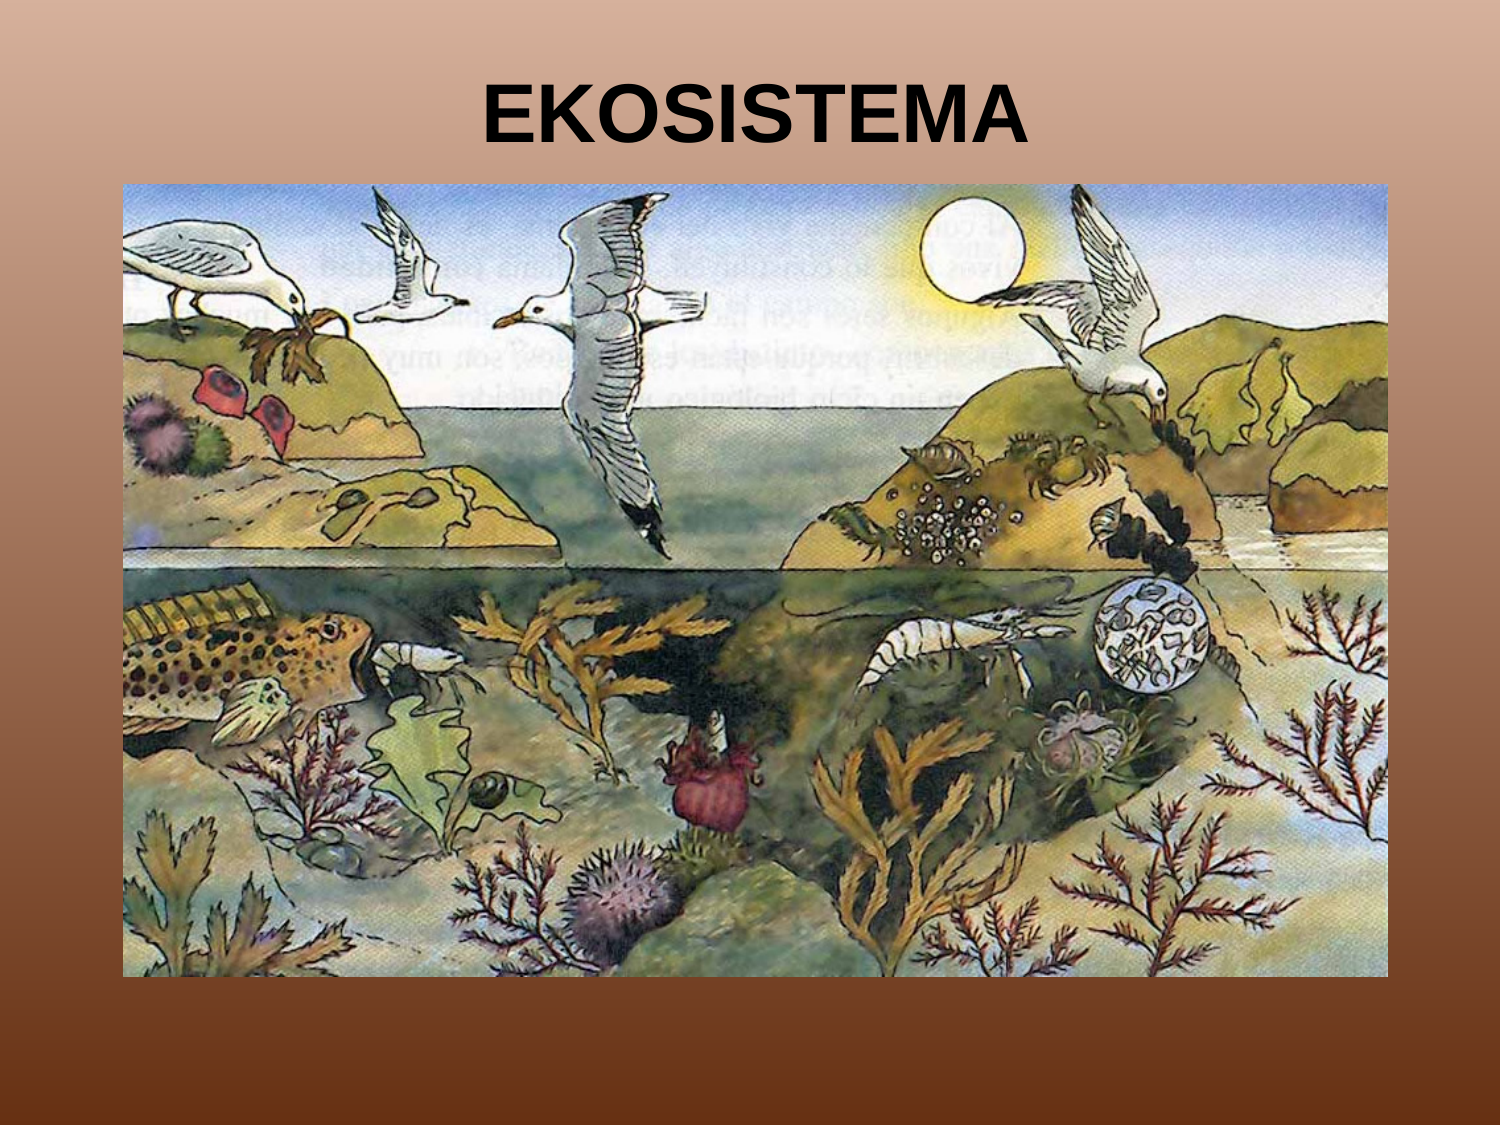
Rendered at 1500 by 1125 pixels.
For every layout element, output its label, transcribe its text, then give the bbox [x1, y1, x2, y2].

picture [123, 184, 1388, 977]
text_box EKOSISTEMA [442, 54, 1069, 174]
text_box [0, 0, 1500, 1125]
